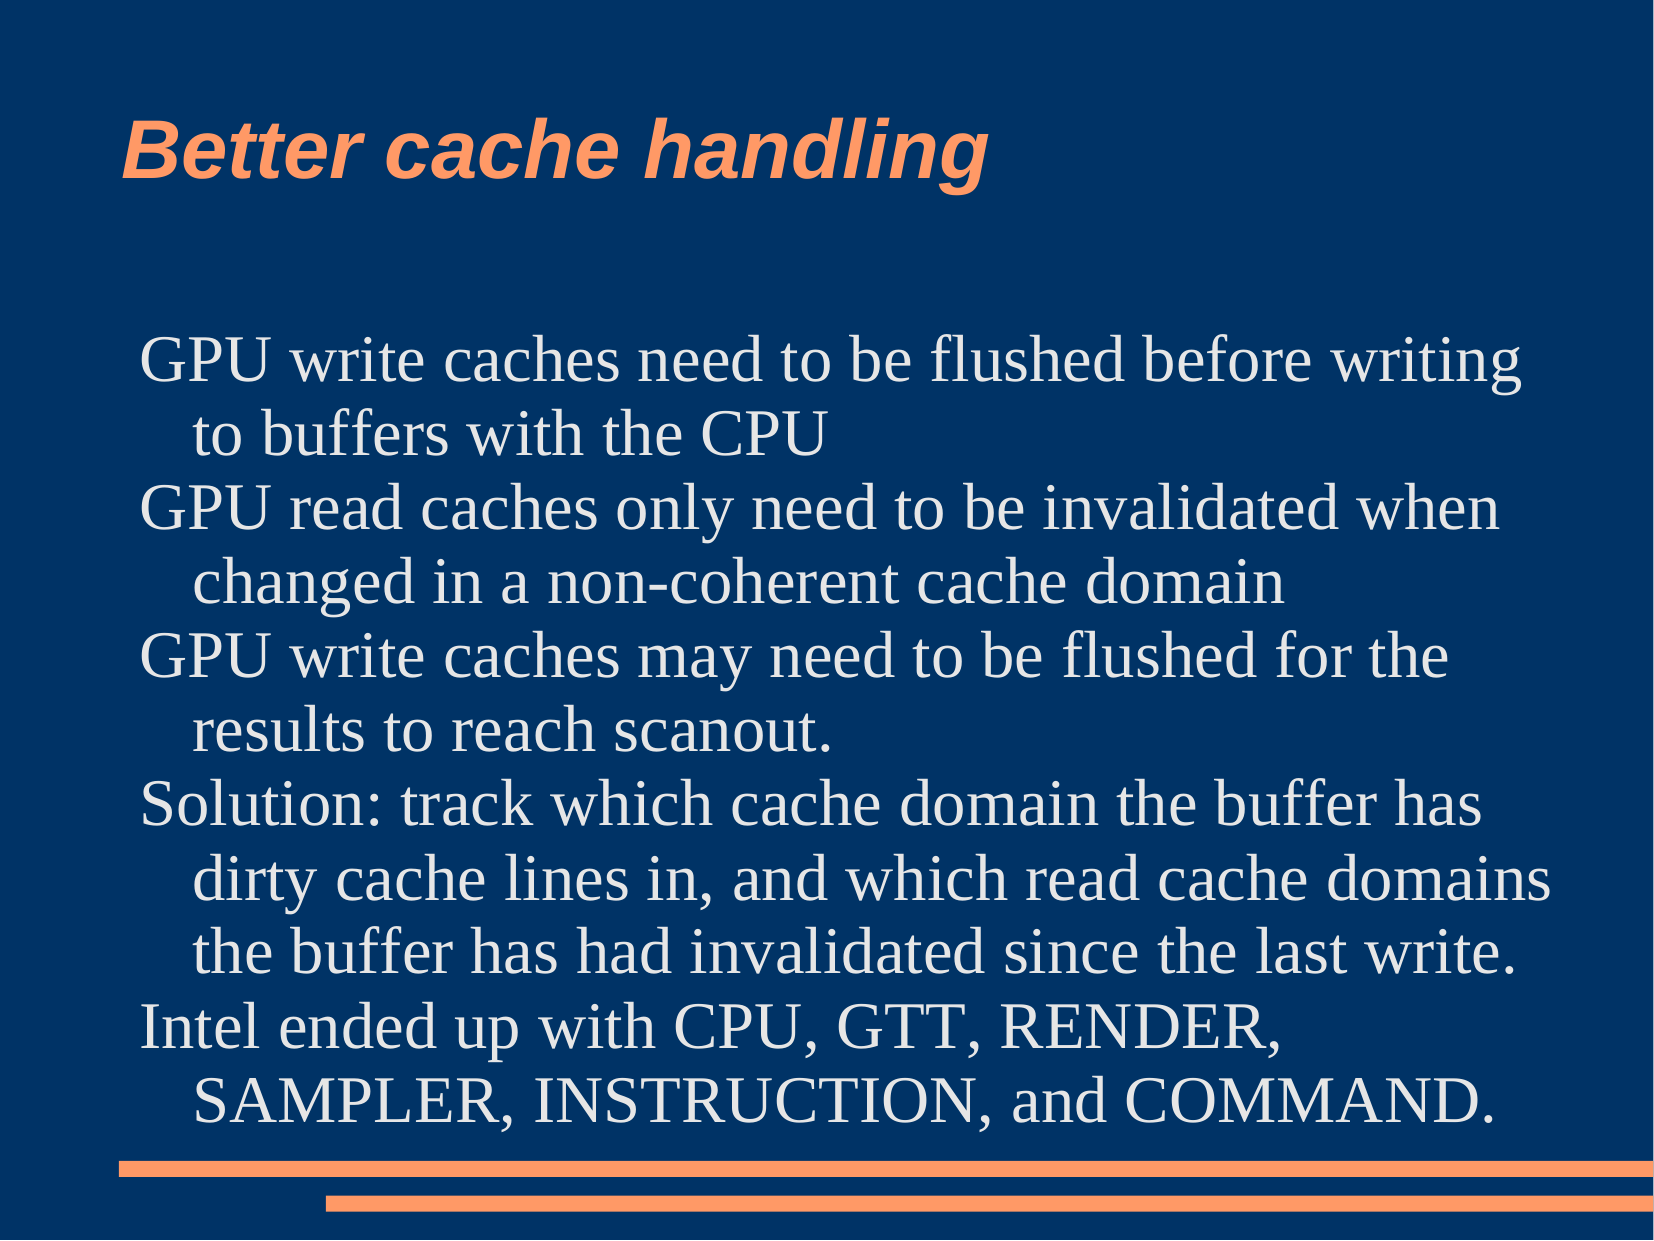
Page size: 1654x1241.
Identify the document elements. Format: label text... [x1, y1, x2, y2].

list GPU write caches need to be flushed before writing to buffers with the CPU GPU read caches only need to be invalidated when changed in a non-coherent cache domain GPU write caches may need to be flushed for the results to reach scanout. Solution: track which cache domain the buffer has dirty cache lines in, and which read cache domains the buffer has had invalidated since the last write. Intel ended up with CPU, GTT, RENDER, SAMPLER, INSTRUCTION, and COMMAND. [121, 322, 1561, 1137]
title Better cache handling [121, 53, 1534, 247]
